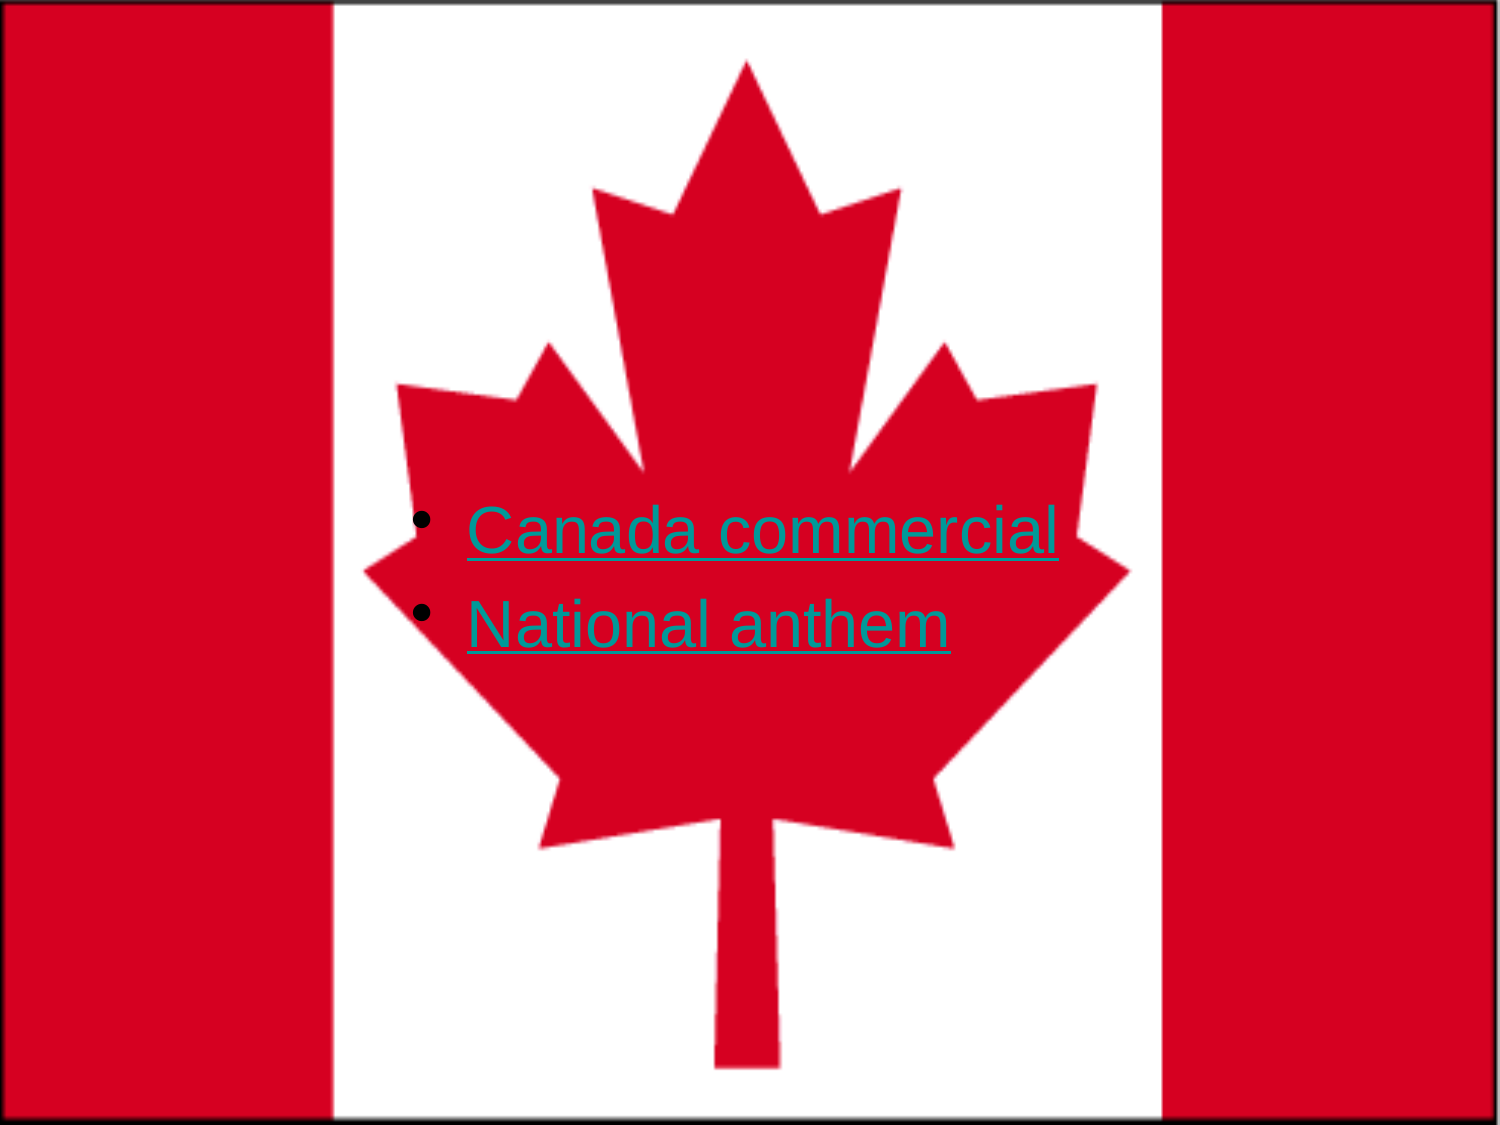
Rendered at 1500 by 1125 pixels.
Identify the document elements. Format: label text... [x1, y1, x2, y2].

list Canada commercial National anthem [395, 479, 1118, 709]
picture [0, 0, 1500, 1125]
